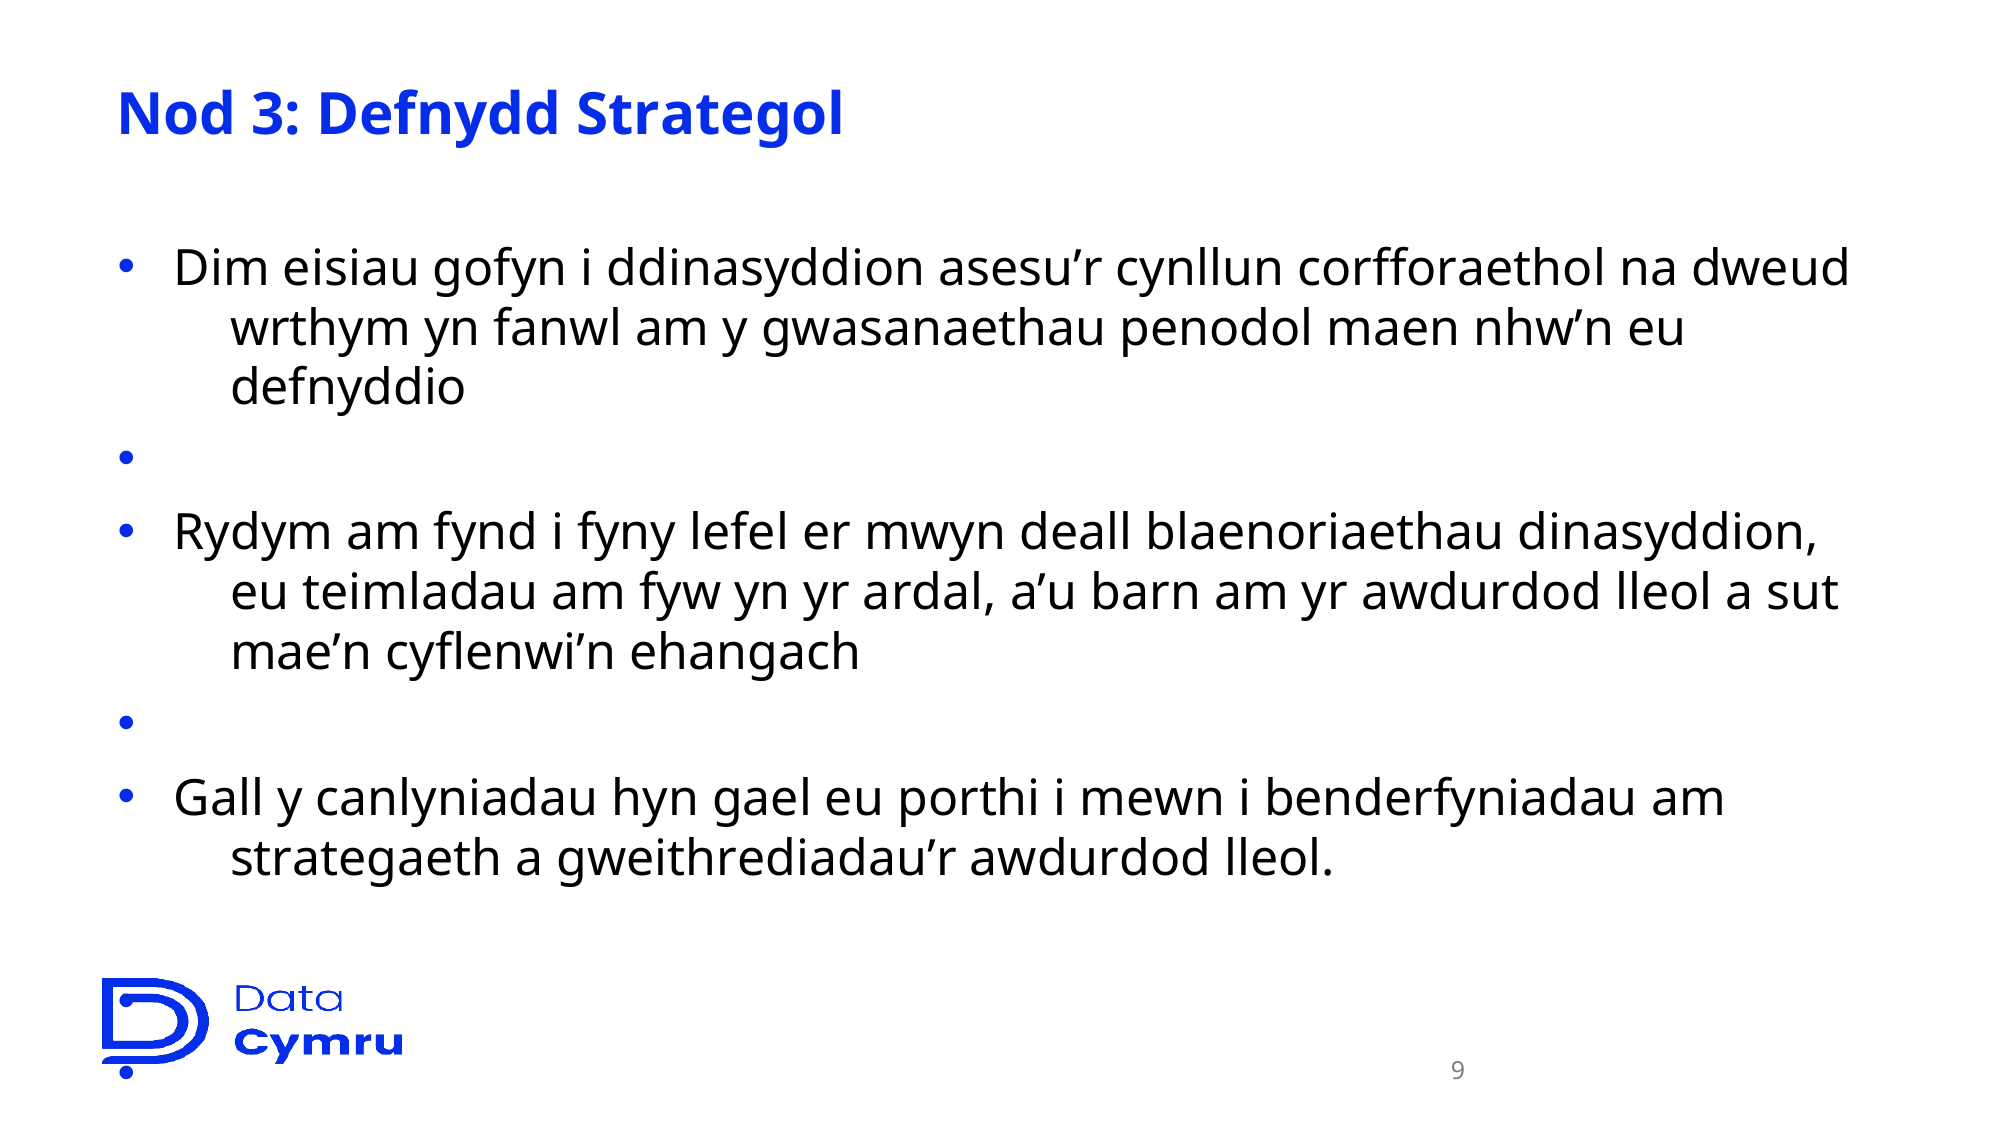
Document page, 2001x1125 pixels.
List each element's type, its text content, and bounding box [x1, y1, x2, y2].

list Dim eisiau gofyn i ddinasyddion asesu’r cynllun corfforaethol na dweud wrthym yn fanwl am y gwasanaethau penodol maen nhw’n eu defnyddio Rydym am fynd i fyny lefel er mwyn deall blaenoriaethau dinasyddion, eu teimladau am fyw yn yr ardal, a’u barn am yr awdurdod lleol a sut mae’n cyflenwi’n ehangach Gall y canlyniadau hyn gael eu porthi i mewn i benderfyniadau am strategaeth a gweithrediadau’r awdurdod lleol. [102, 227, 1903, 941]
title Nod 3: Defnydd Strategol [101, 48, 1899, 175]
text_box 9 [1435, 1046, 1903, 1083]
